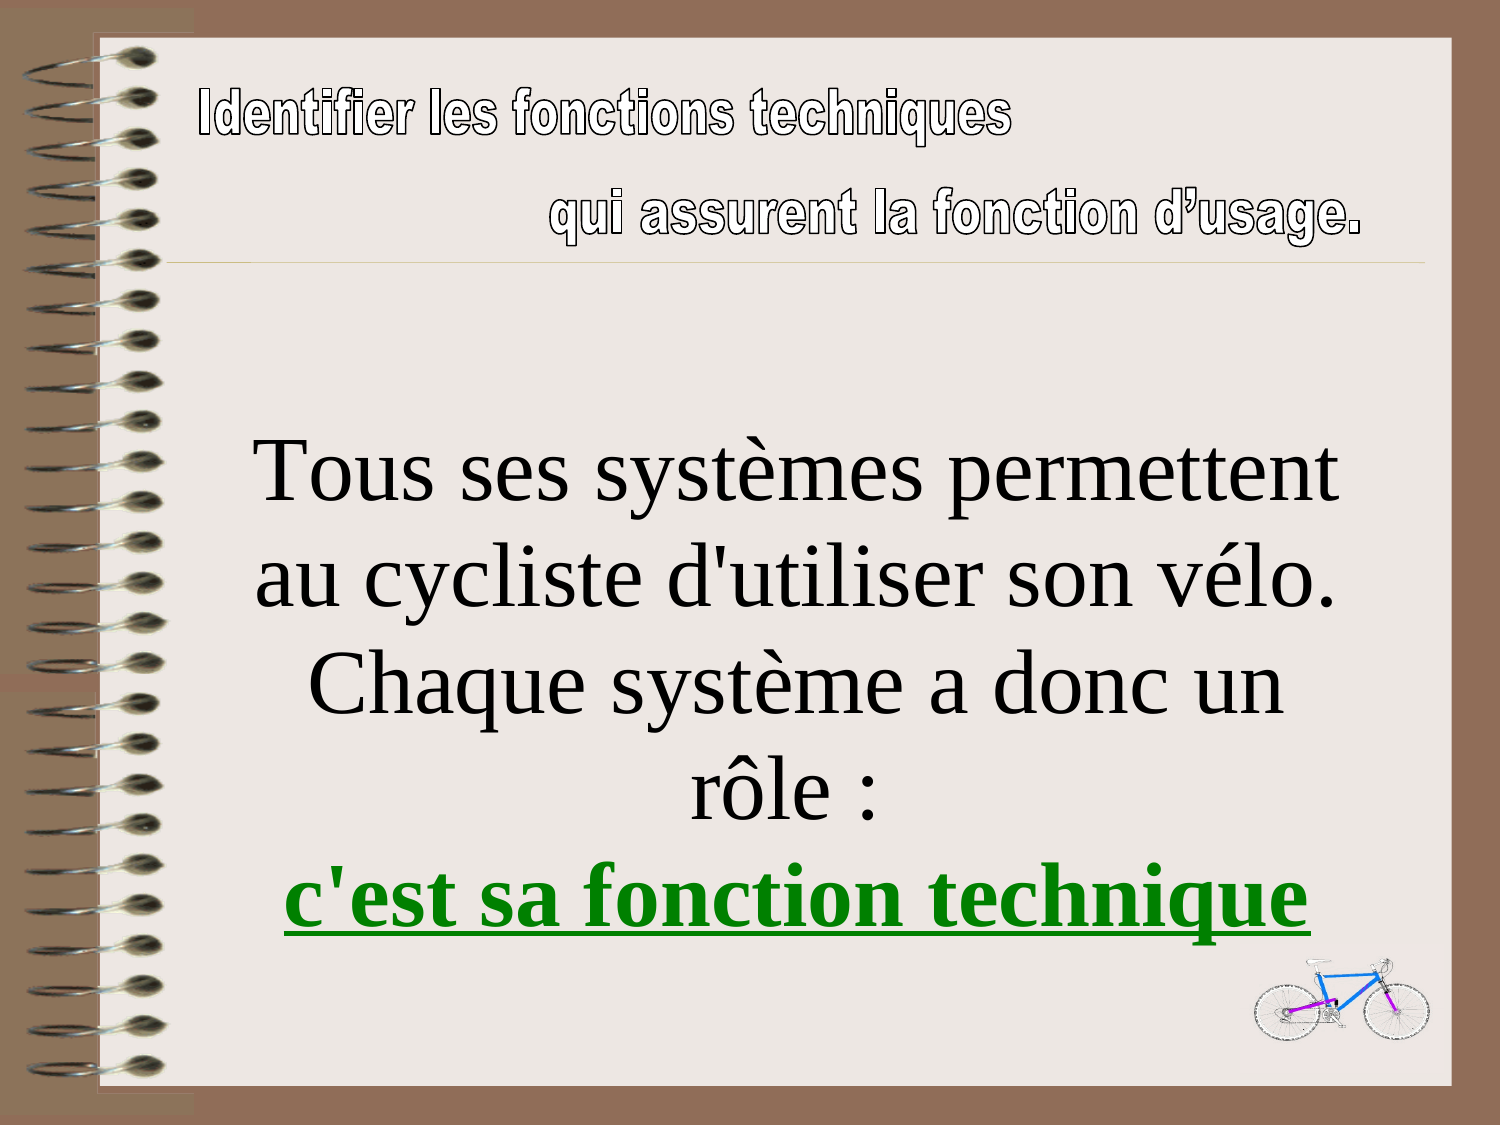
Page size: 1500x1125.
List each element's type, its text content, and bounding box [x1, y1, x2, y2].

text_box [900, 99, 926, 147]
text_box [769, 99, 797, 135]
text_box [671, 199, 697, 235]
text_box [952, 199, 980, 235]
text_box [549, 199, 577, 246]
text_box [512, 87, 531, 134]
text_box [1013, 199, 1042, 235]
text_box [581, 200, 607, 235]
text_box [681, 99, 706, 134]
text_box [857, 99, 882, 134]
text_box [984, 199, 1010, 234]
text_box [1065, 200, 1076, 234]
text_box [431, 88, 440, 134]
text_box [1065, 188, 1076, 197]
text_box [828, 88, 853, 134]
text_box [301, 88, 319, 135]
text_box [641, 199, 669, 235]
text_box [728, 200, 754, 235]
text_box [612, 200, 622, 234]
text_box [214, 88, 240, 135]
text_box [617, 88, 635, 135]
text_box [353, 100, 363, 134]
text_box [322, 88, 332, 97]
text_box [709, 99, 734, 135]
text_box [397, 99, 415, 134]
text_box [1155, 188, 1182, 234]
text_box [1228, 199, 1254, 235]
text_box [933, 187, 953, 234]
text_box [1079, 199, 1107, 235]
text_box [838, 188, 857, 234]
text_box [809, 199, 835, 234]
text_box [472, 99, 497, 135]
text_box [322, 100, 332, 134]
text_box [588, 99, 615, 135]
text_box [561, 99, 586, 134]
text_box [200, 88, 210, 134]
text_box [1111, 199, 1137, 234]
picture [1240, 944, 1444, 1074]
text_box [244, 99, 271, 135]
text_box [638, 100, 648, 134]
text_box [1349, 221, 1359, 233]
text_box [366, 99, 394, 135]
text_box [1199, 200, 1225, 235]
text_box [889, 199, 917, 235]
text_box [1257, 199, 1285, 235]
text_box Tous ses systèmes permettent au cycliste d'utiliser son vélo. Chaque système a donc un rôle : c'est sa fonction technique [206, 413, 1388, 942]
text_box [1185, 187, 1196, 213]
text_box [958, 99, 985, 135]
text_box [651, 99, 678, 135]
text_box [334, 87, 363, 134]
text_box [876, 188, 885, 233]
text_box [750, 88, 768, 135]
text_box [612, 188, 622, 197]
text_box [798, 99, 826, 135]
text_box [930, 100, 955, 135]
picture [0, 692, 194, 1115]
text_box [444, 99, 471, 135]
text_box [1287, 199, 1314, 247]
text_box [531, 99, 558, 135]
text_box [699, 199, 725, 235]
text_box [986, 99, 1011, 135]
picture [0, 8, 194, 674]
text_box [778, 199, 806, 235]
text_box [887, 88, 896, 97]
text_box [273, 99, 298, 134]
text_box [638, 88, 648, 97]
text_box [1043, 188, 1062, 234]
text_box [887, 100, 896, 134]
text_box [759, 199, 778, 234]
text_box [1317, 199, 1346, 235]
